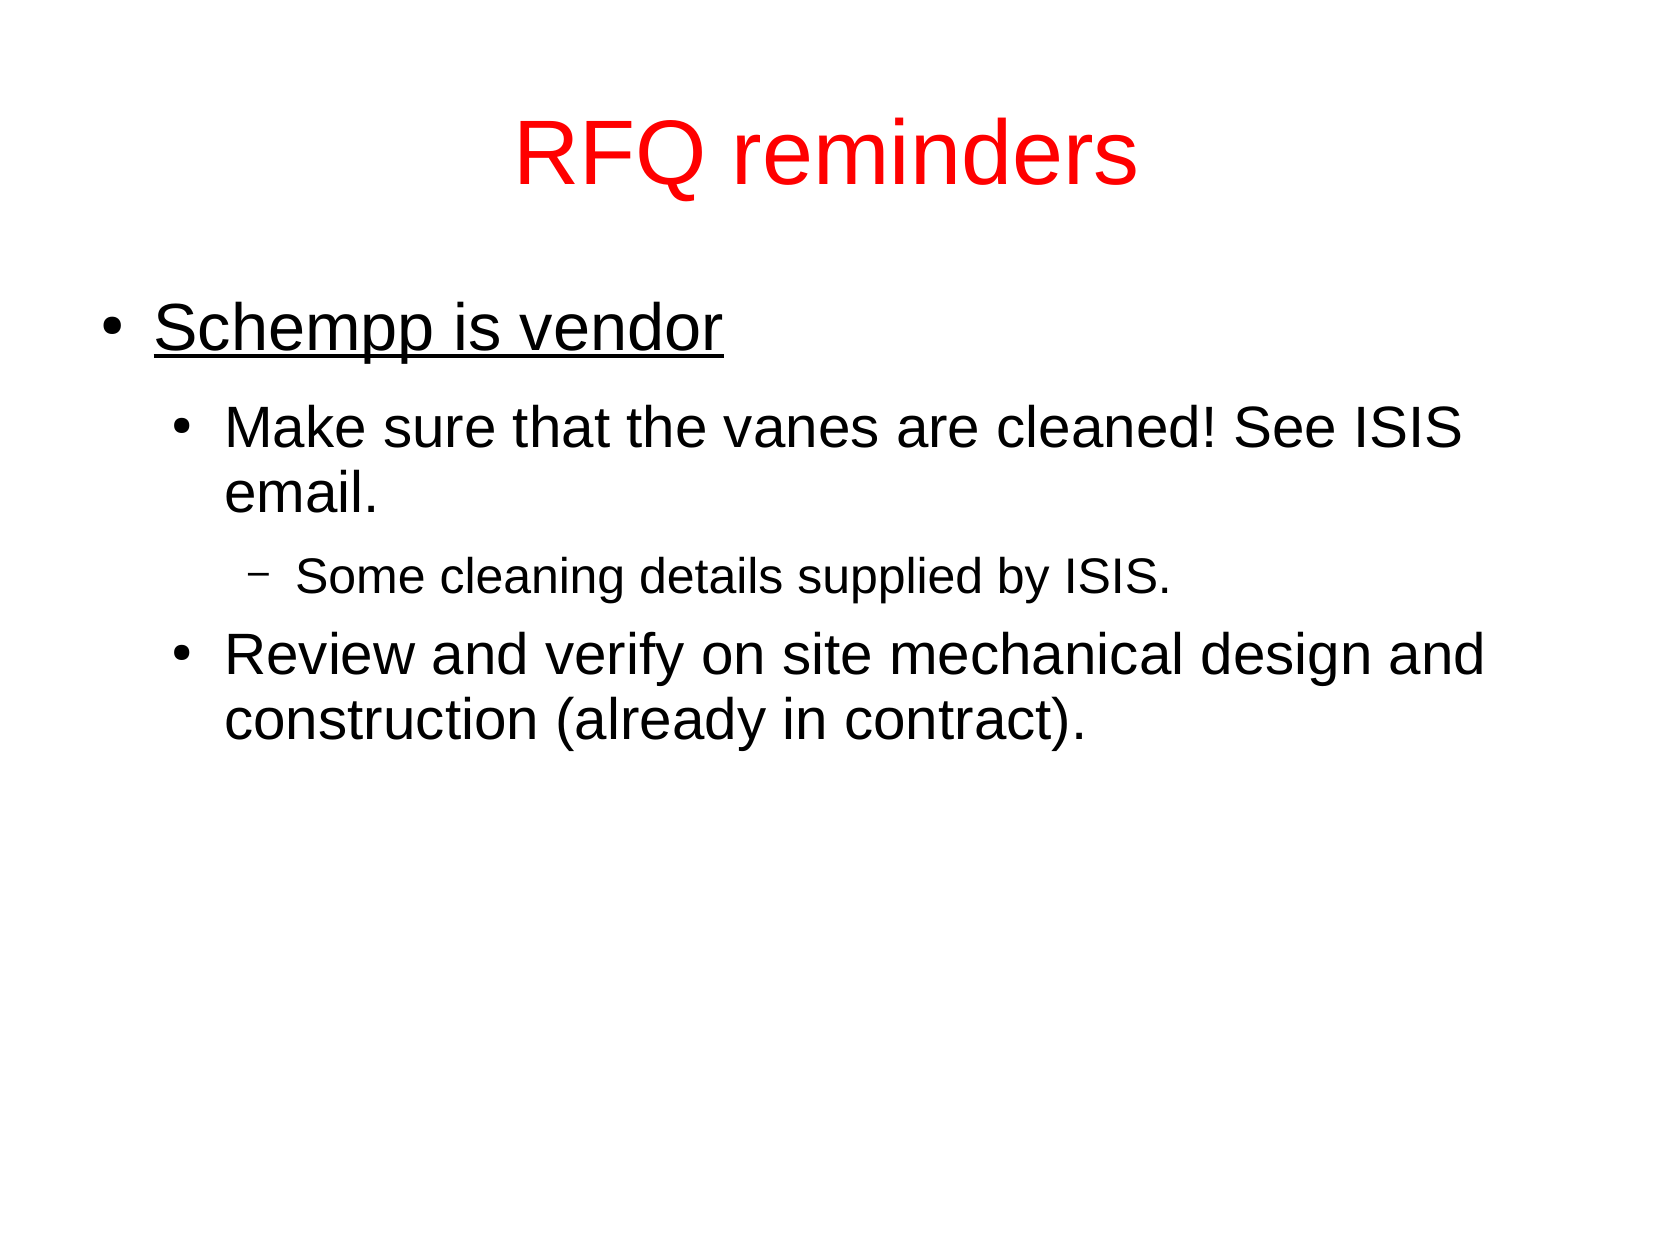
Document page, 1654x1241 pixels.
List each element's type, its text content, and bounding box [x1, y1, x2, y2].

title RFQ reminders [82, 56, 1571, 250]
list Schempp is vendor Make sure that the vanes are cleaned! See ISIS email. Some cleaning details supplied by ISIS. Review and verify on site mechanical design and construction (already in contract). [82, 290, 1571, 1094]
